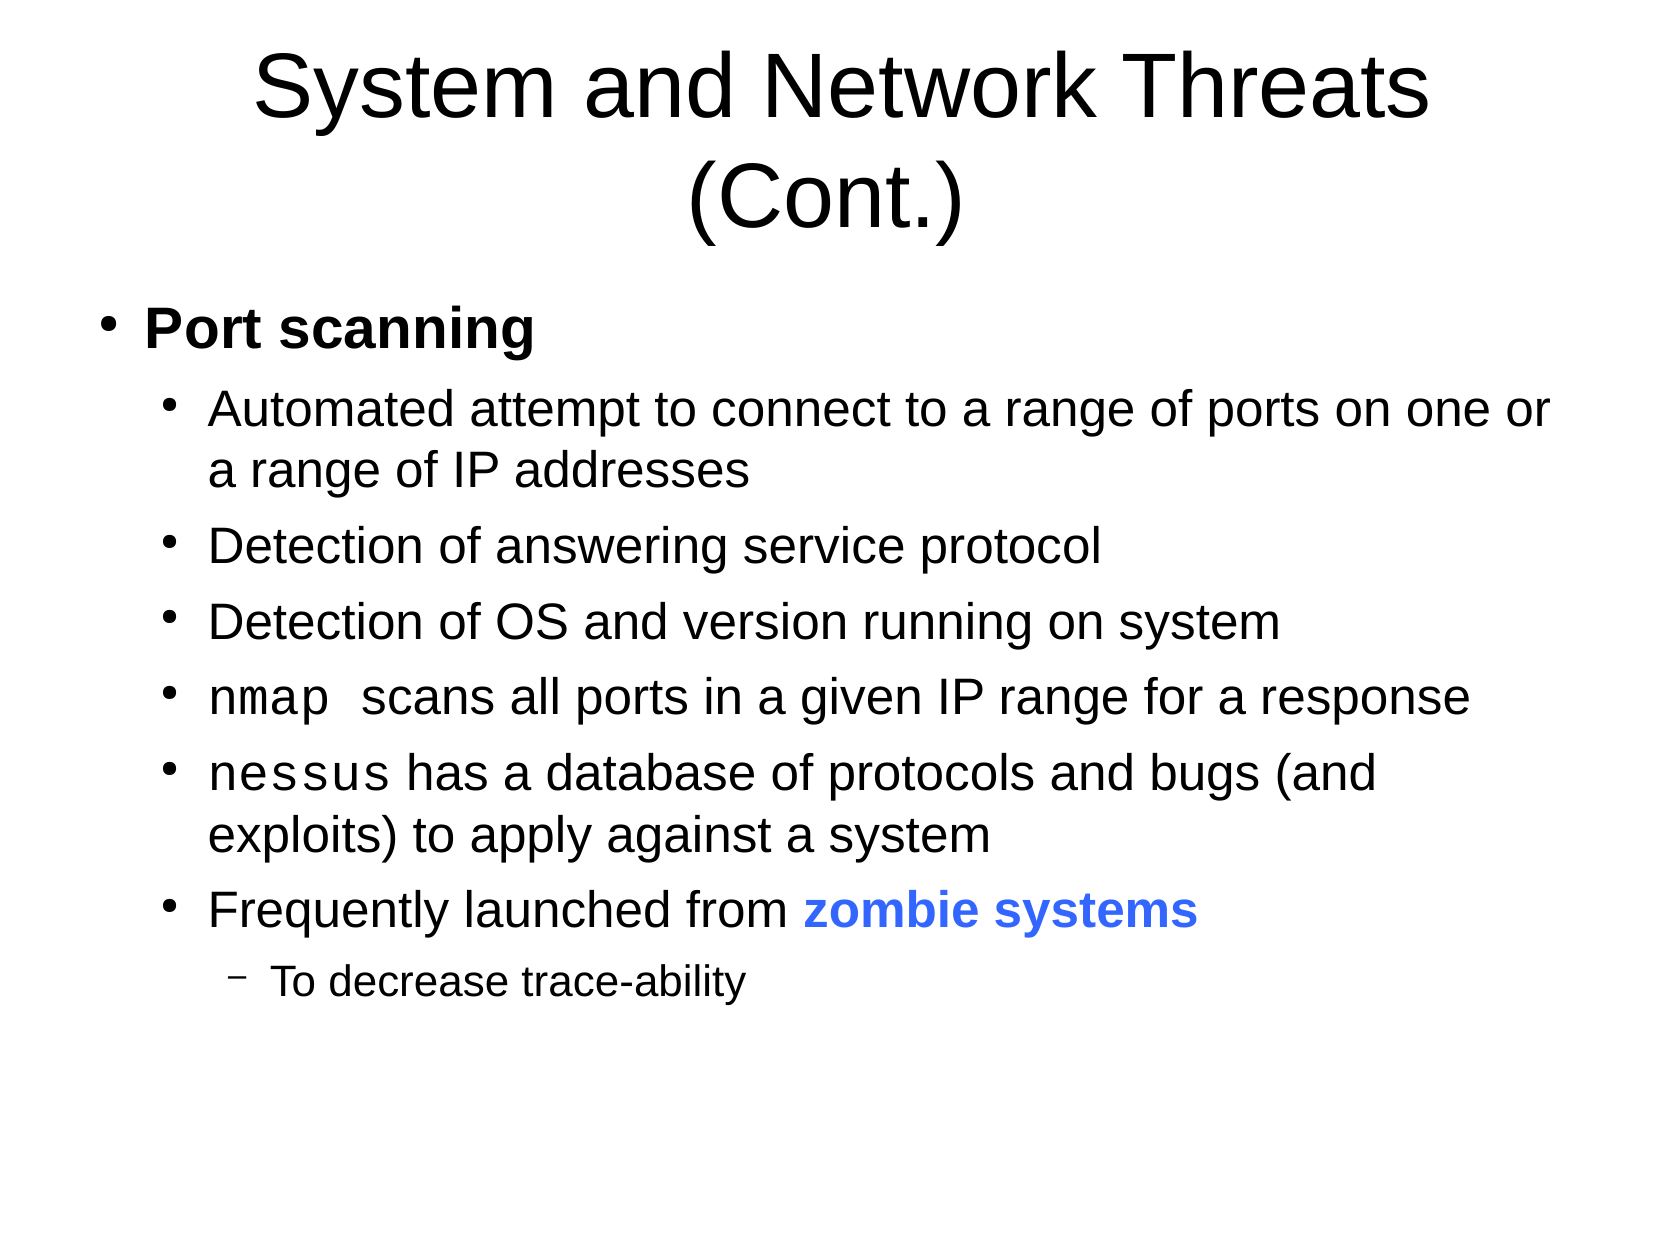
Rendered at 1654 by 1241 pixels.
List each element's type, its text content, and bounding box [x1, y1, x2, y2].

list Port scanning Automated attempt to connect to a range of ports on one or a range of IP addresses Detection of answering service protocol Detection of OS and version running on system nmap scans all ports in a given IP range for a response nessus has a database of protocols and bugs (and exploits) to apply against a system Frequently launched from zombie systems To decrease trace-ability [82, 290, 1571, 1010]
title System and Network Threats (Cont.) [82, 15, 1571, 257]
